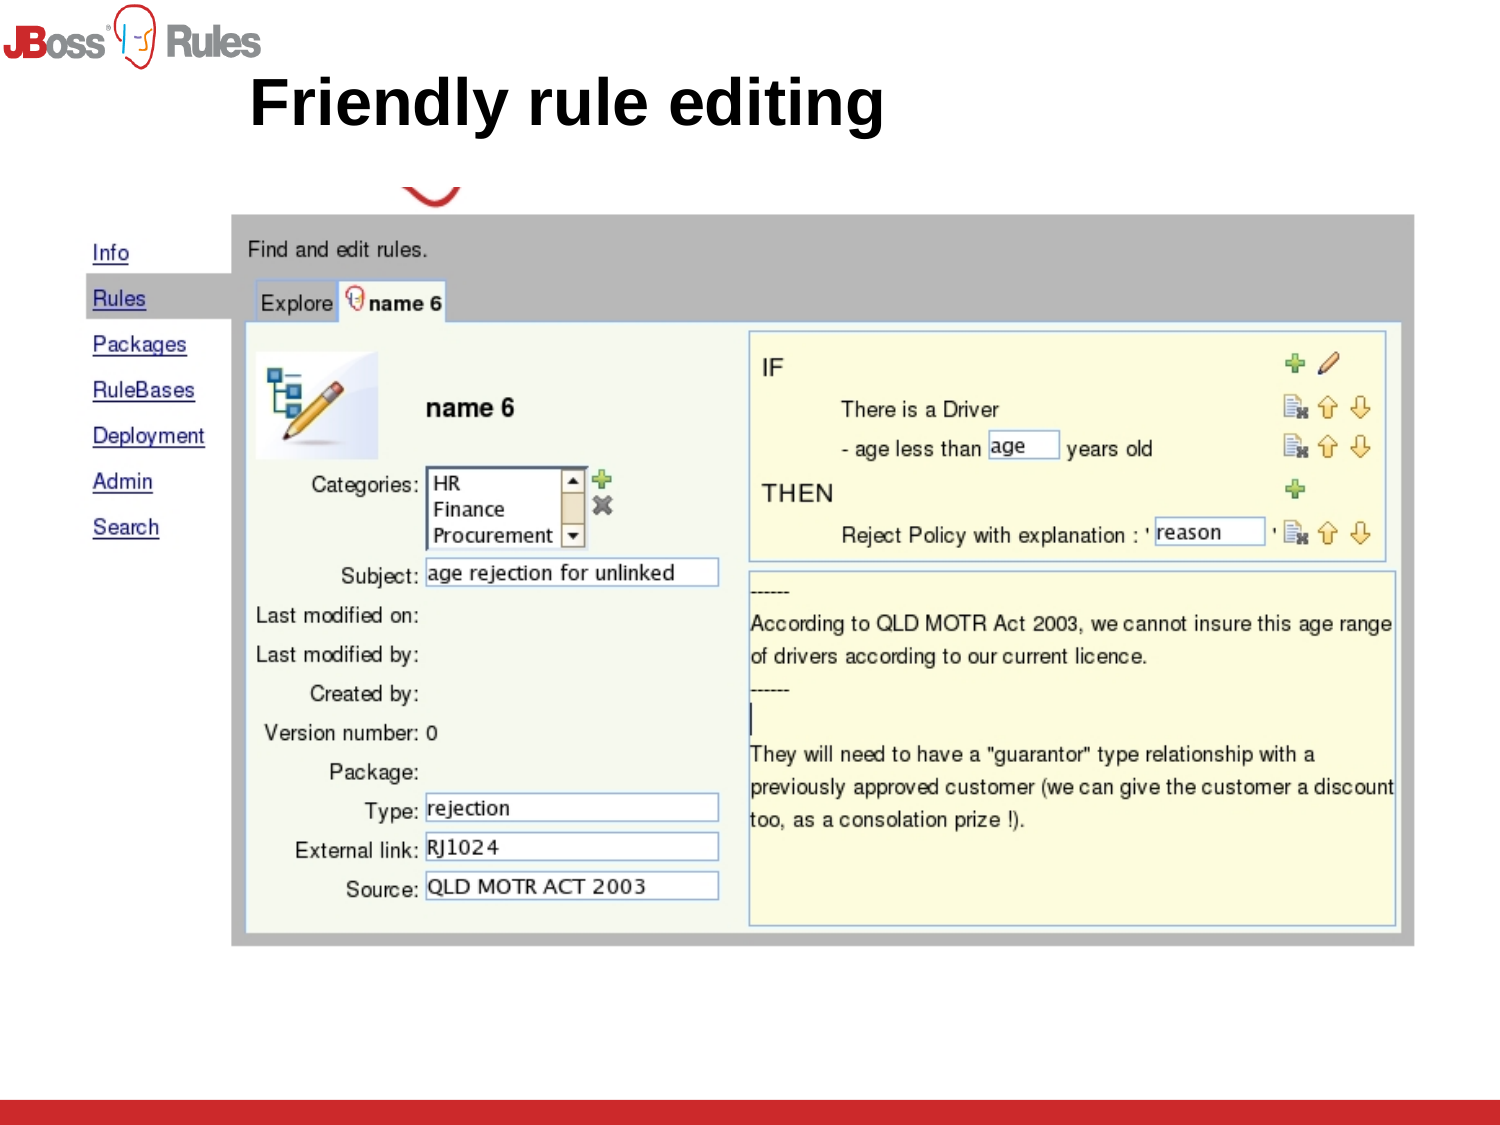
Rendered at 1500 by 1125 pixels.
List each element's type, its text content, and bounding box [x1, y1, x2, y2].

title Friendly rule editing [249, 37, 1451, 149]
picture [75, 187, 1426, 966]
picture [0, 0, 266, 73]
